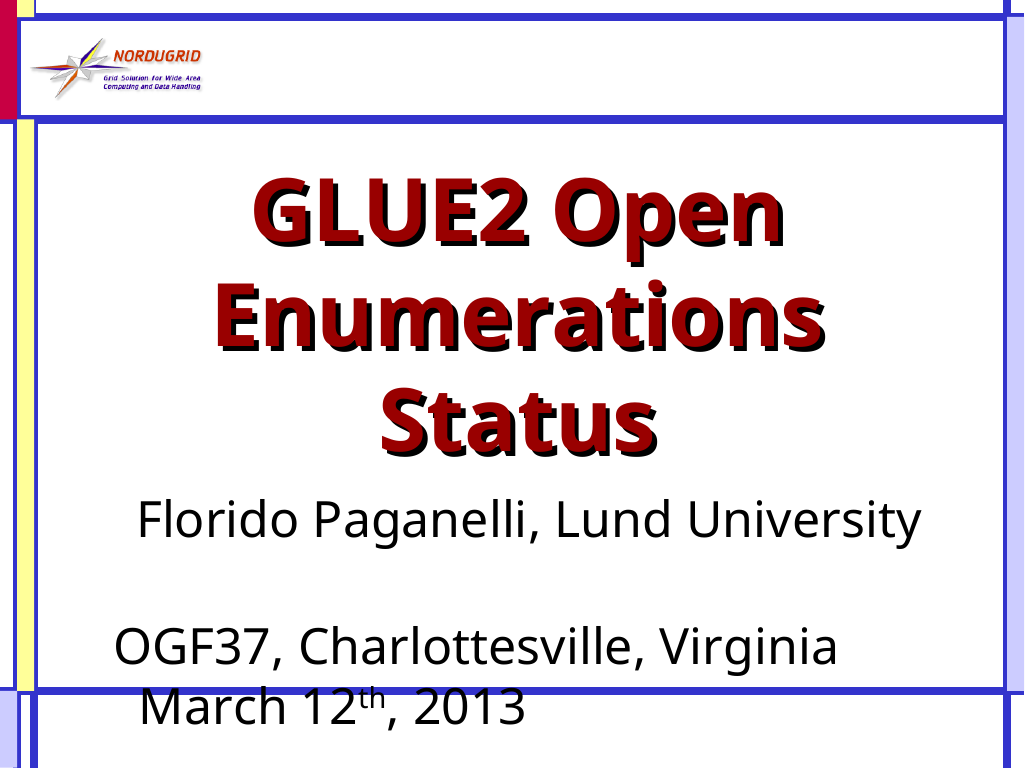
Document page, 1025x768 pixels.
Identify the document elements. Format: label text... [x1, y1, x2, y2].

list Florido Paganelli, Lund University OGF37, Charlottesville, Virginia March 12th, 2013 [60, 480, 961, 695]
picture [27, 34, 205, 101]
title GLUE2 Open Enumerations Status [60, 135, 961, 480]
